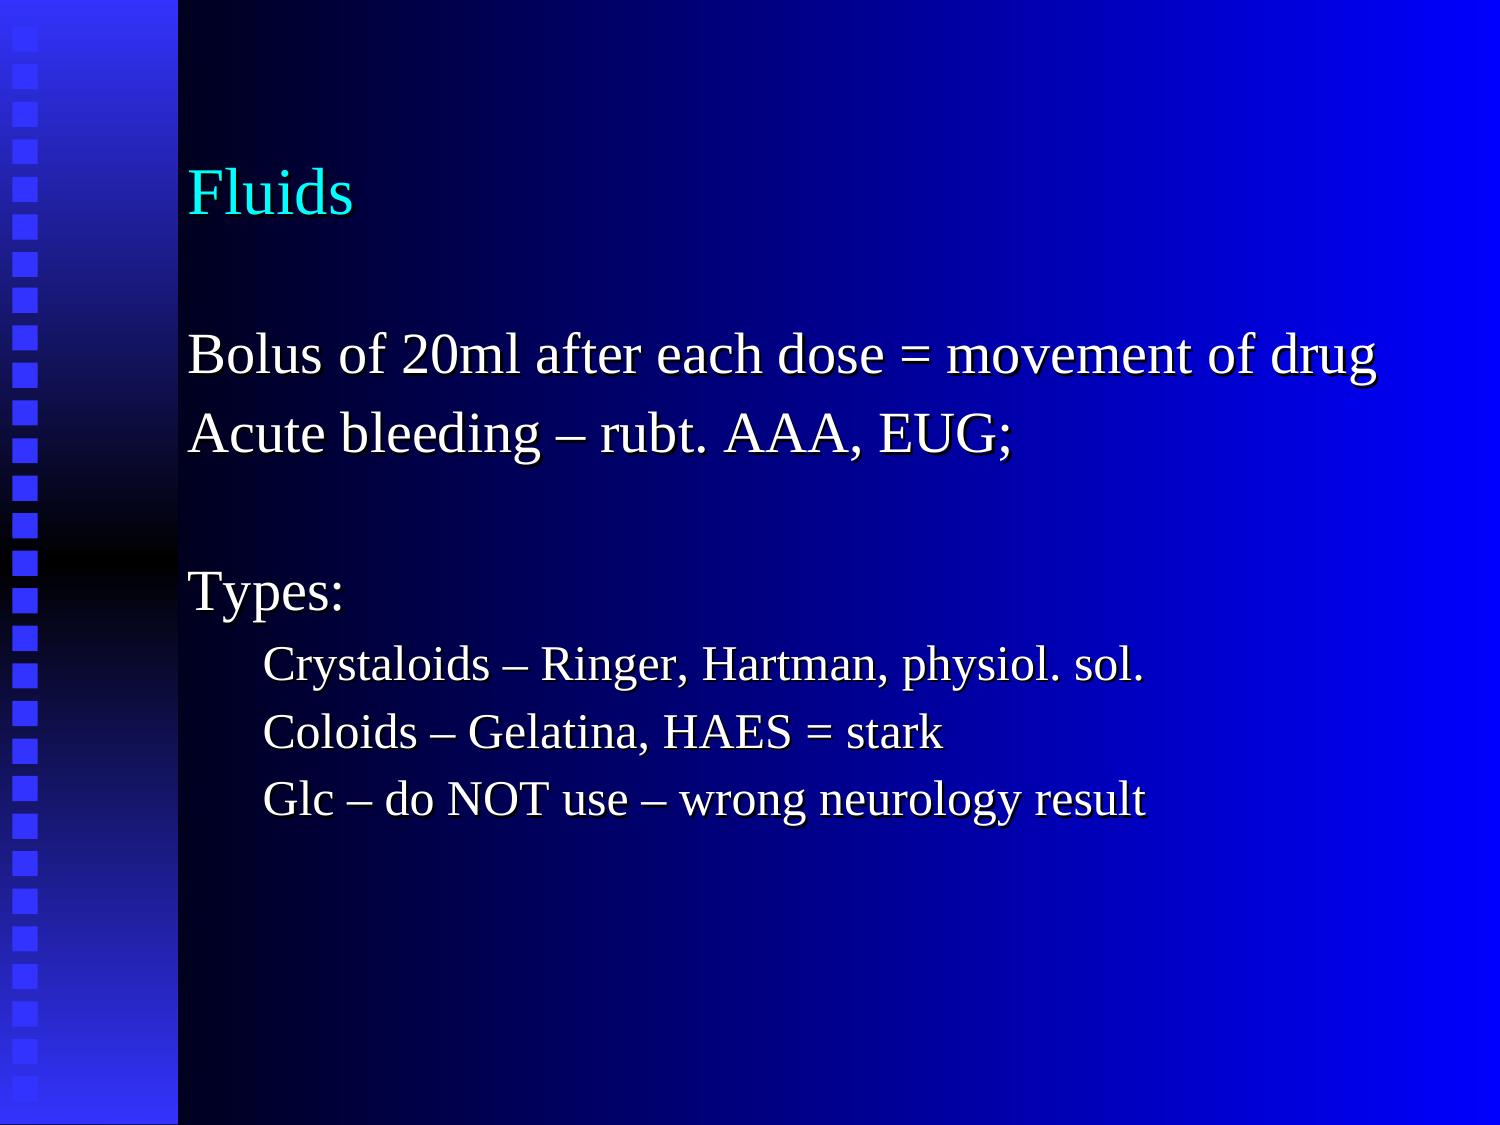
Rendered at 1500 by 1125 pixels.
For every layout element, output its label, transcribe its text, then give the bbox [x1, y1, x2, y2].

list Bolus of 20ml after each dose = movement of drug Acute bleeding – rubt. AAA, EUG; Types: Crystaloids – Ringer, Hartman, physiol. sol. Coloids – Gelatina, HAES = stark Glc – do NOT use – wrong neurology result [187, 324, 1463, 1008]
title Fluids [187, 99, 1463, 288]
